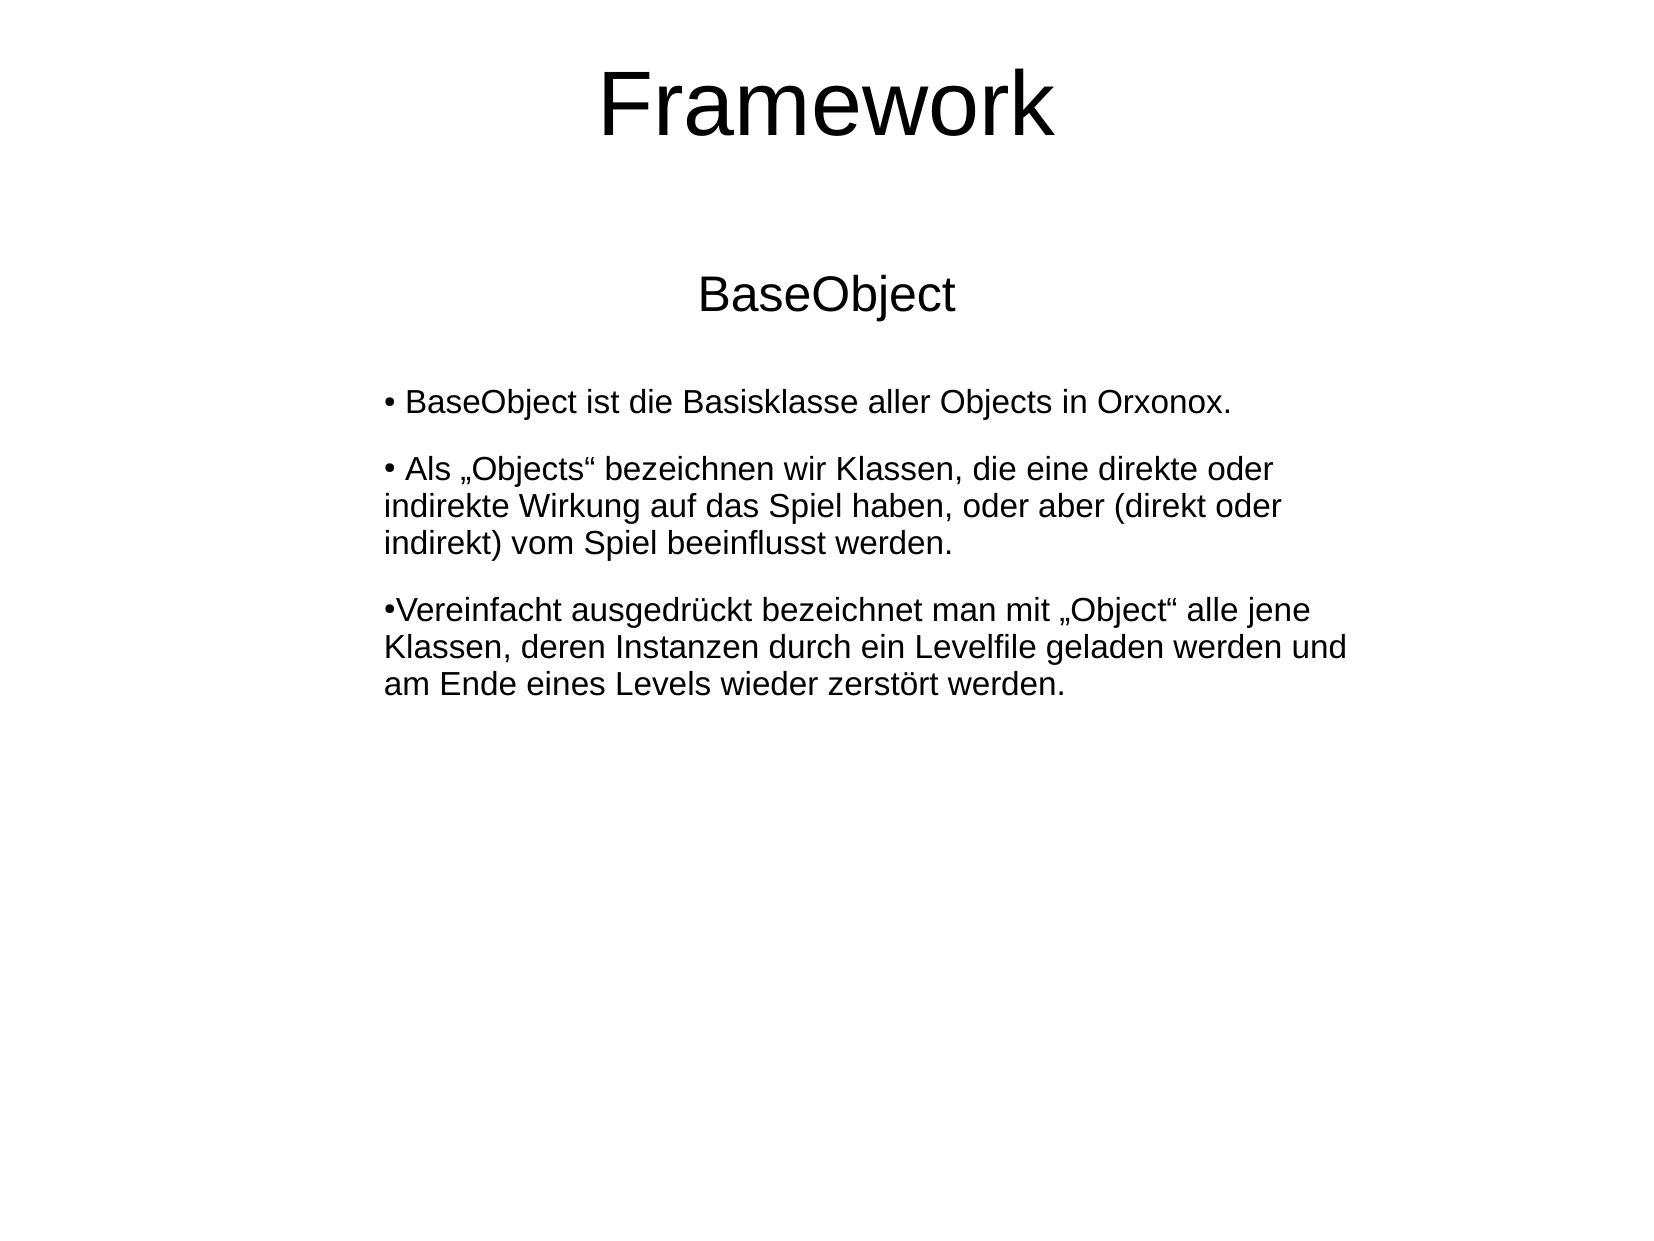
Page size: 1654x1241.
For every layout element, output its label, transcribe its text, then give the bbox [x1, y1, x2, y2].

text_box BaseObject [82, 265, 1571, 325]
subtitle BaseObject ist die Basisklasse aller Objects in Orxonox. Als „Objects“ bezeichnen wir Klassen, die eine direkte oder indirekte Wirkung auf das Spiel haben, oder aber (direkt oder indirekt) vom Spiel beeinflusst werden. Vereinfacht ausgedrückt bezeichnet man mit „Object“ alle jene Klassen, deren Instanzen durch ein Levelfile geladen werden und am Ende eines Levels wieder zerstört werden. [383, 383, 1359, 704]
title Framework [82, 0, 1571, 208]
